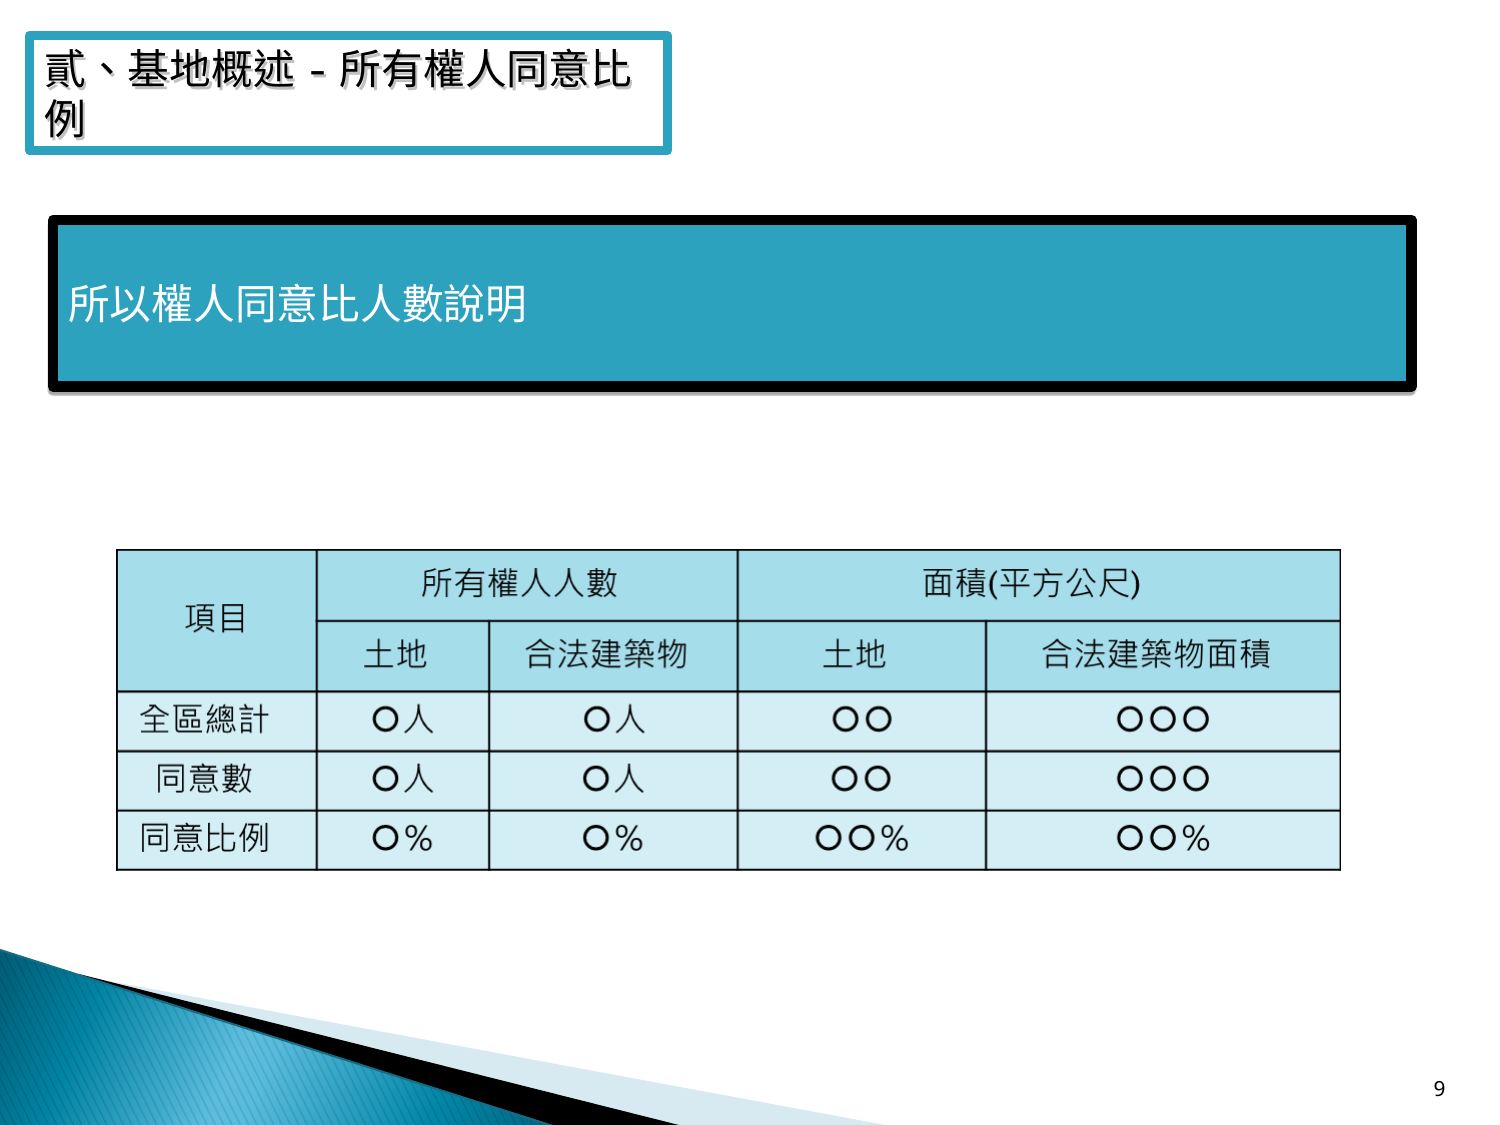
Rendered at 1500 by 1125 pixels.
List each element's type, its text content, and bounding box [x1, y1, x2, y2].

text_box 所以權人同意比人數說明 [53, 219, 1412, 387]
text_box 貳、基地概述-所有權人同意比例 [29, 36, 667, 151]
text_box 9 [1418, 1051, 1479, 1112]
picture [116, 549, 1341, 878]
